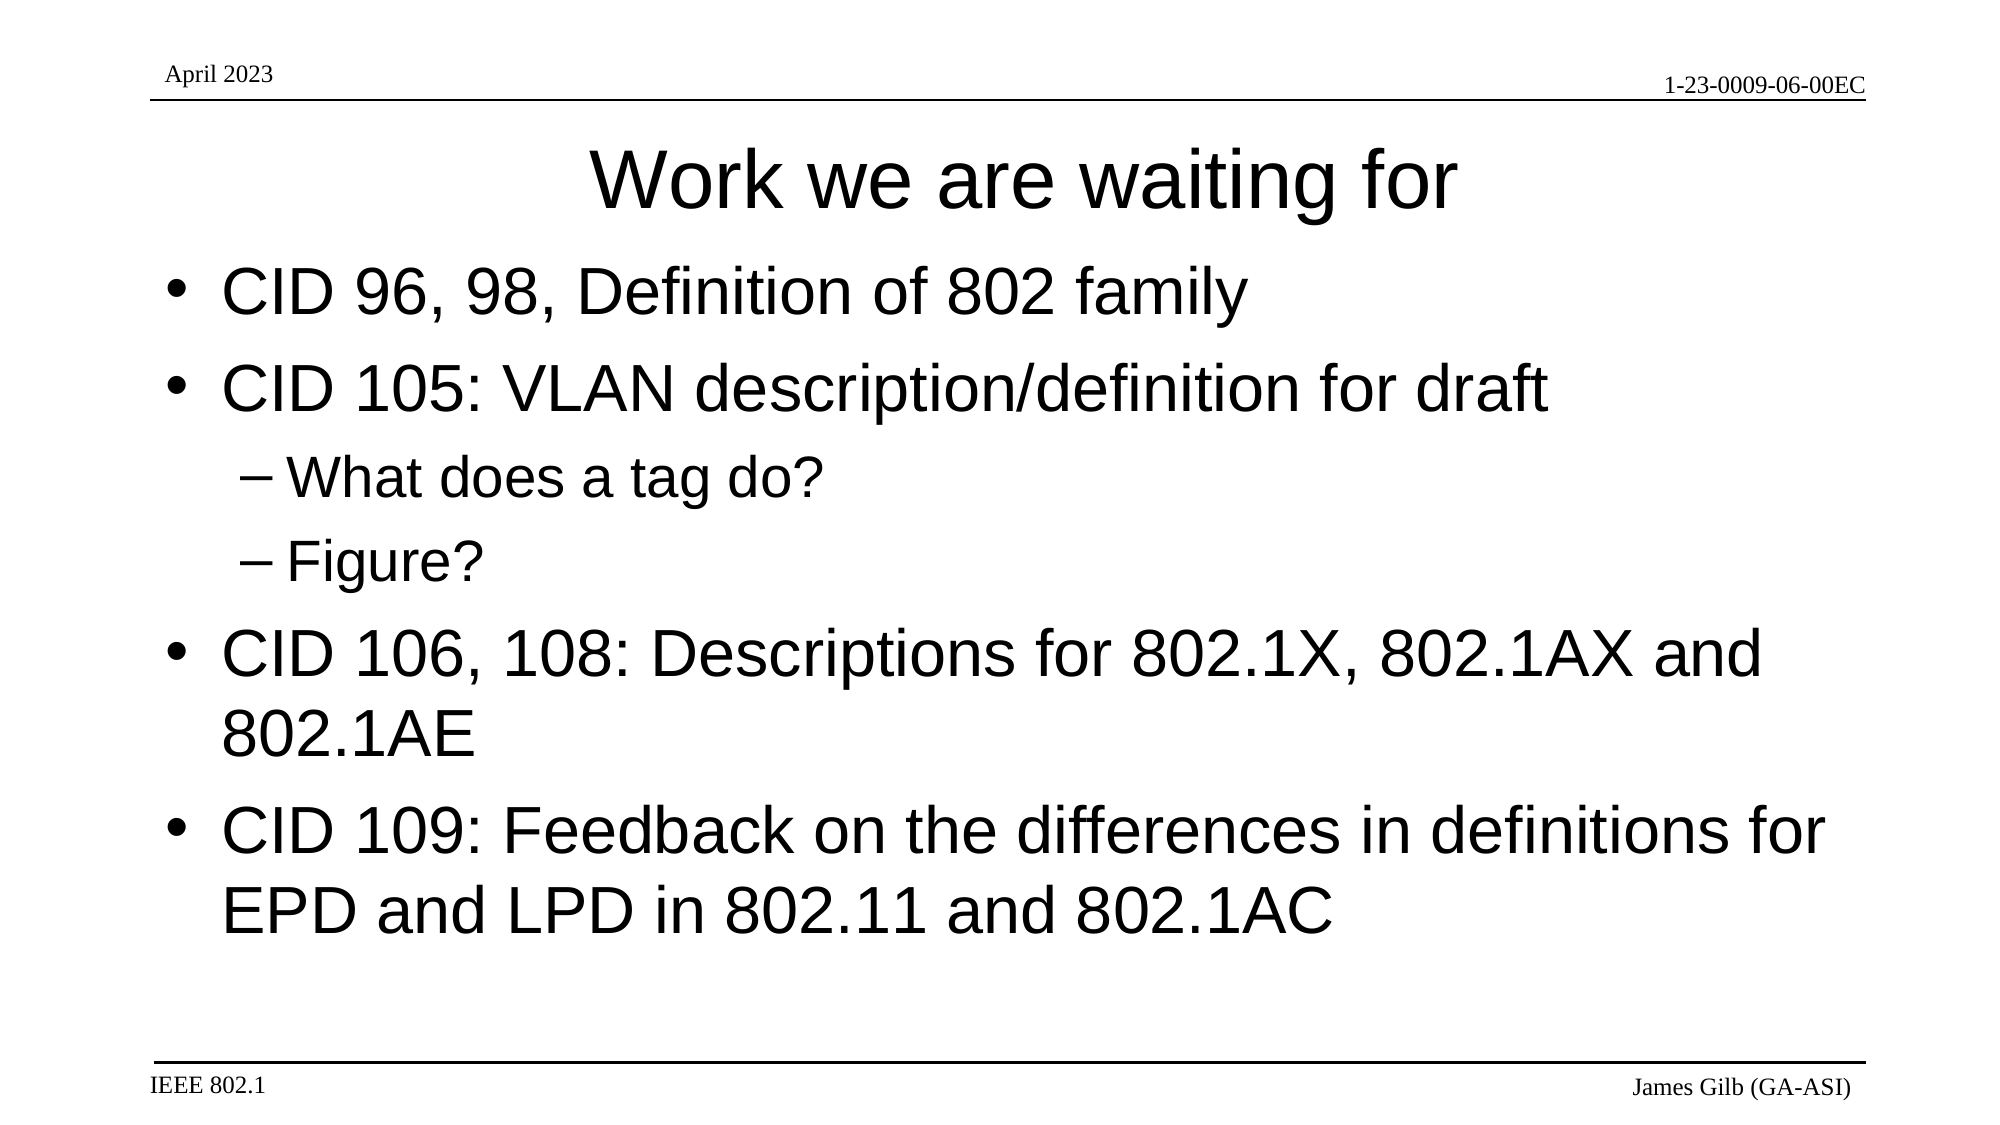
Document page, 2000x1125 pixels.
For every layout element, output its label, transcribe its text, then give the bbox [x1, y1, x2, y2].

list CID 96, 98, Definition of 802 family CID 105: VLAN description/definition for draft What does a tag do? Figure? CID 106, 108: Descriptions for 802.1X, 802.1AX and 802.1AE CID 109: Feedback on the differences in definitions for EPD and LPD in 802.11 and 802.1AC [149, 239, 1900, 1051]
title Work we are waiting for [149, 112, 1900, 238]
